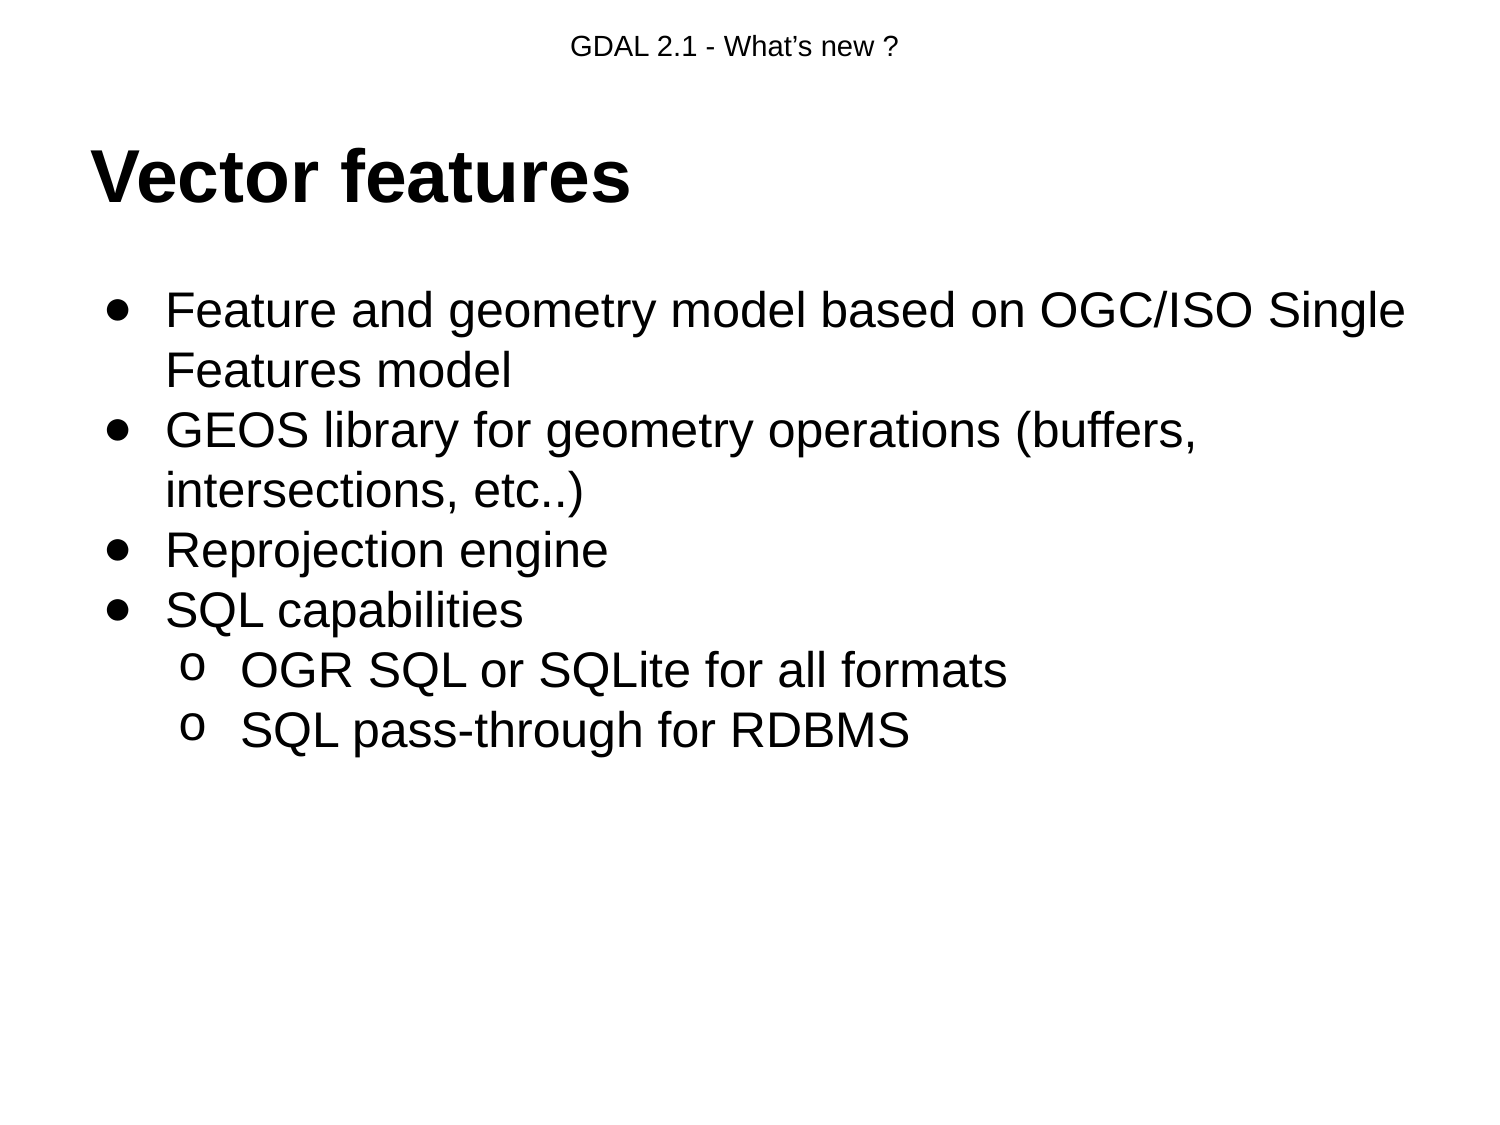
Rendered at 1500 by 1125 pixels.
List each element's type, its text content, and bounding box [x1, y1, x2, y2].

title Vector features [75, 45, 1425, 233]
list Feature and geometry model based on OGC/ISO Single Features model GEOS library for geometry operations (buffers, intersections, etc..) Reprojection engine SQL capabilities OGR SQL or SQLite for all formats SQL pass-through for RDBMS [75, 262, 1425, 1078]
